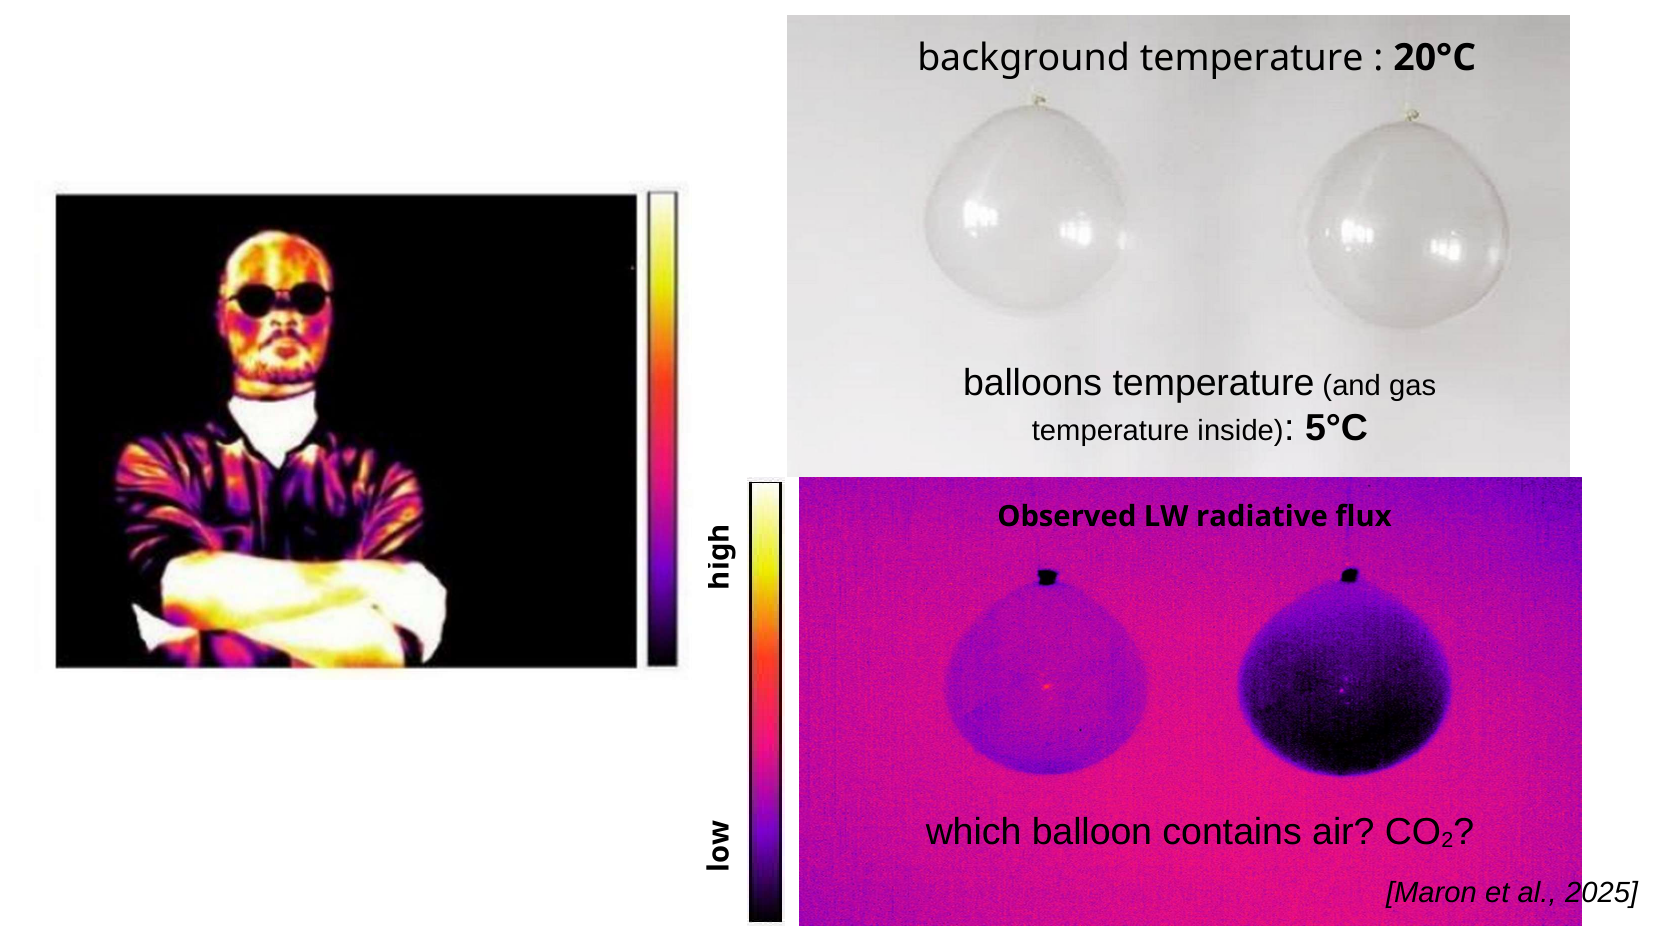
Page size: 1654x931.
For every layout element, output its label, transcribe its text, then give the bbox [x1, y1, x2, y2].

text_box background temperature : 20°C [807, 25, 1586, 86]
text_box Observed LW radiative flux [884, 489, 1506, 540]
text_box high [708, 467, 742, 647]
text_box balloons temperature (and gas temperature inside): 5°C [888, 350, 1512, 456]
text_box which balloon contains air? CO2? [888, 799, 1512, 860]
picture [34, 176, 708, 680]
picture [747, 477, 785, 926]
text_box [Maron et al., 2025] [1308, 874, 1654, 931]
picture [787, 15, 1582, 926]
text_box low [692, 756, 742, 931]
